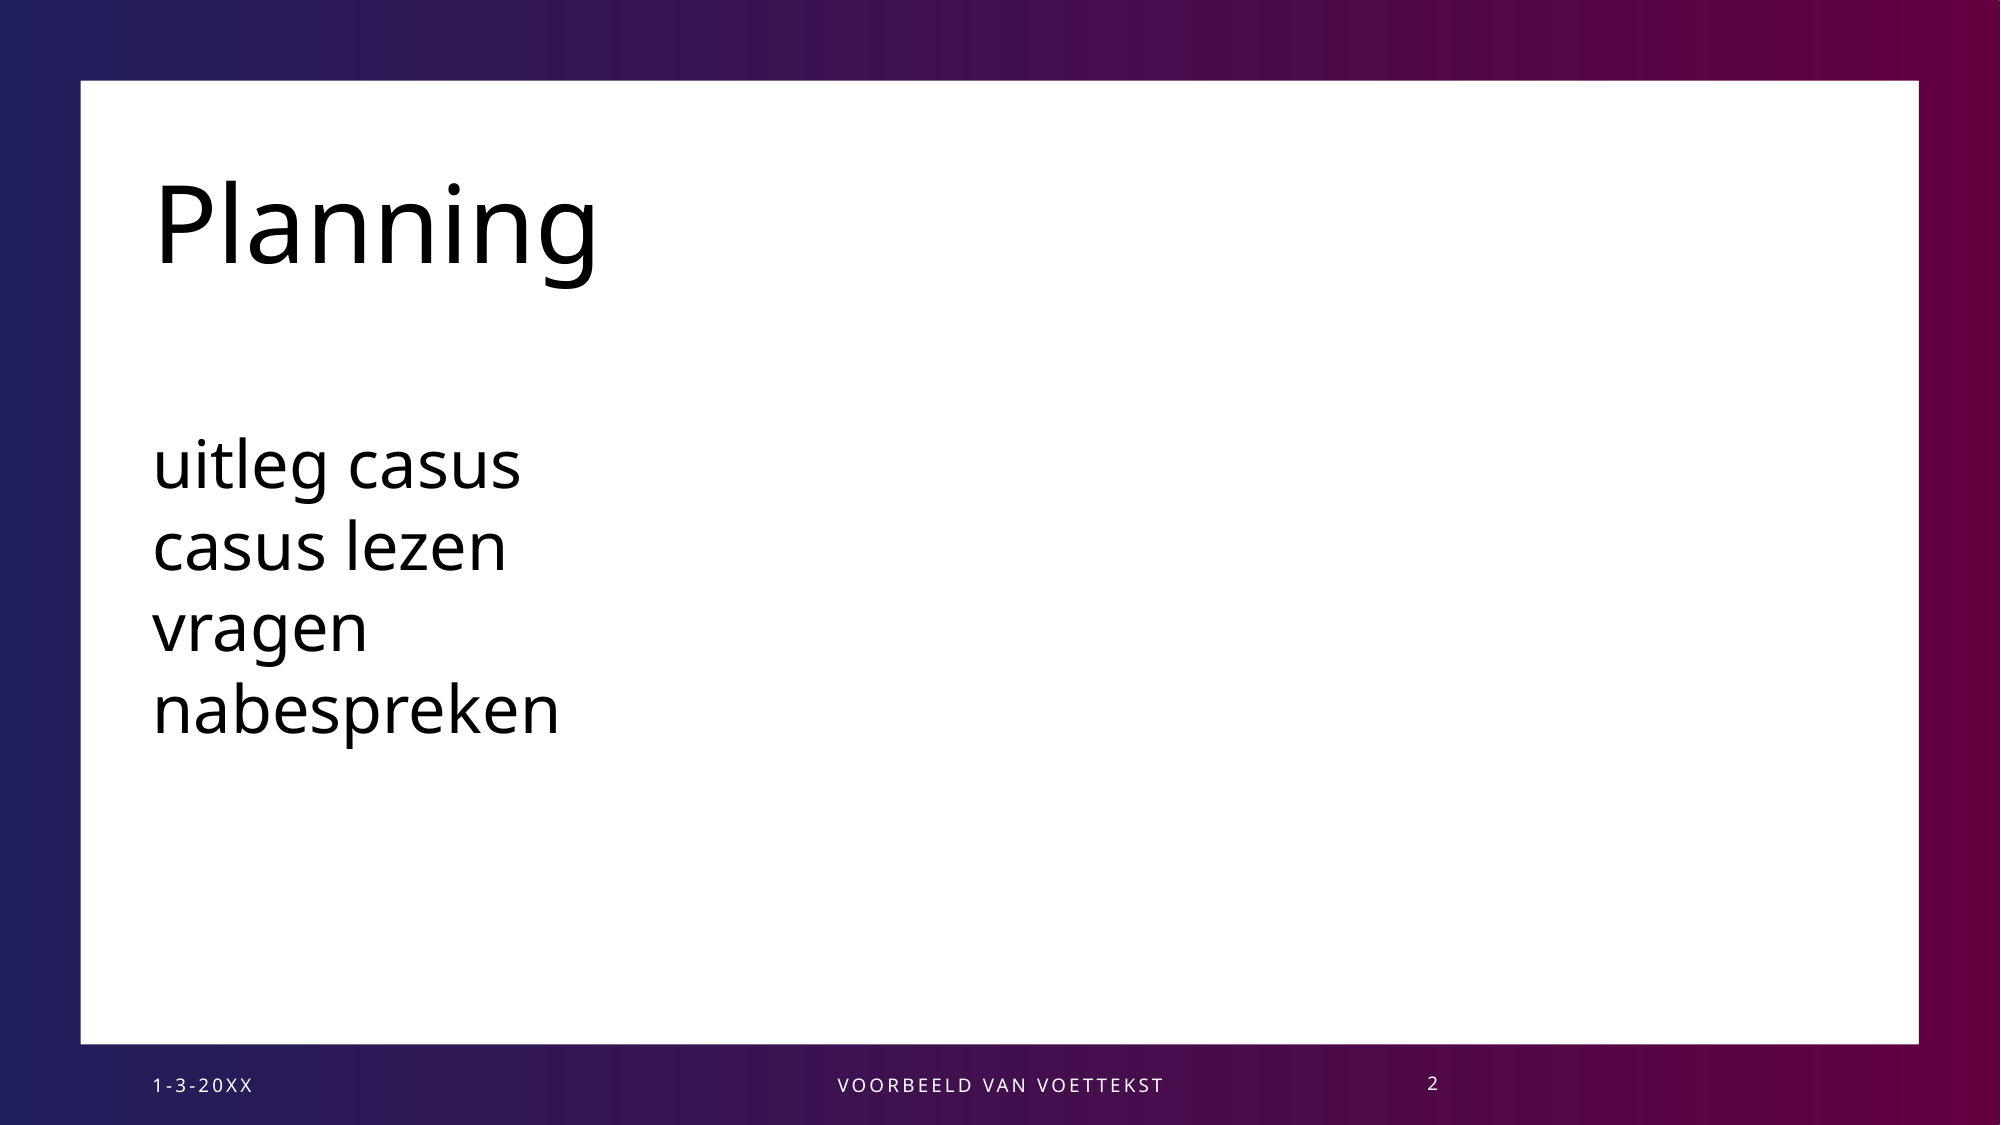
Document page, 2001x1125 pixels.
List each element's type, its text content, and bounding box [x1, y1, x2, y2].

text_box VOORBEELD VAN VOETTEKST [662, 1054, 1338, 1115]
title Planning uitleg casus casus lezen vragen nabespreken [137, 149, 1774, 939]
text_box [1412, 1054, 1863, 1115]
text_box 1-3-20XX [137, 1054, 588, 1115]
